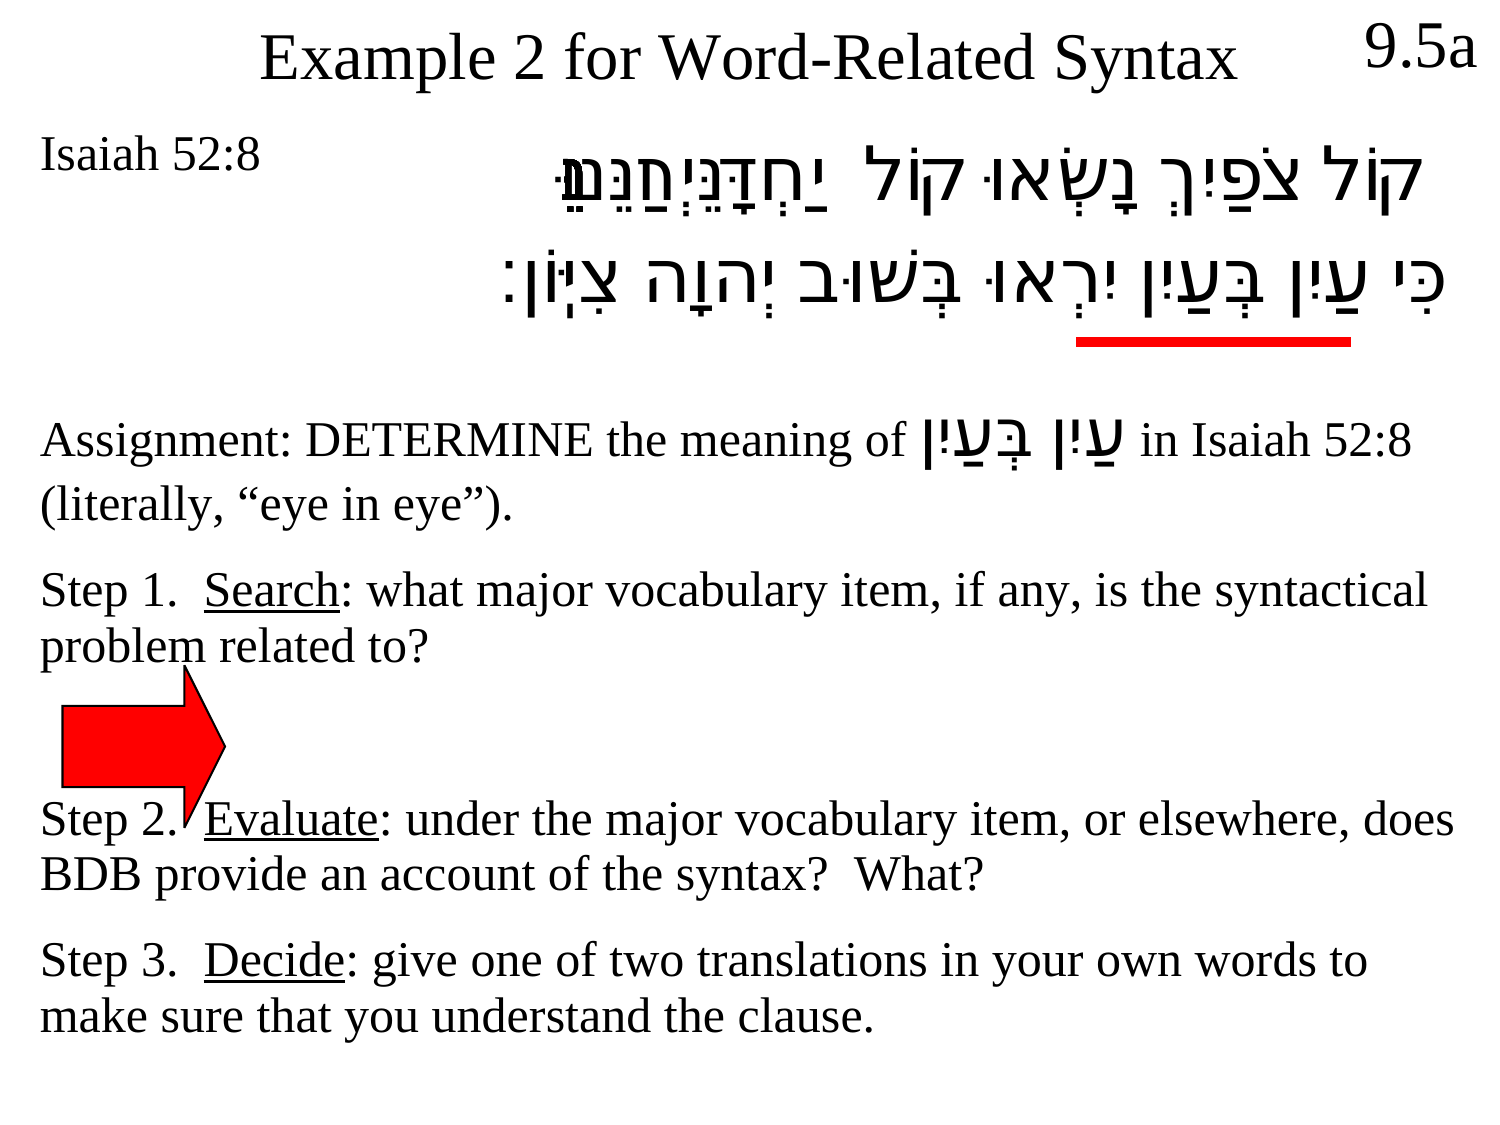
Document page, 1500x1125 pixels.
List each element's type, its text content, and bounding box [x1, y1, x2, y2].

text_box [62, 665, 226, 828]
text_box Example 2 for Word-Related Syntax Isaiah 52:8 Assignment: DETERMINE the meaning of עַיִן בְּעַיִן in Isaiah 52:8 (literally, “eye in eye”). Step 1. Search: what major vocabulary item, if any, is the syntactical problem related to? Step 2. Evaluate: under the major vocabulary item, or elsewhere, does BDB provide an account of the syntax? What? Step 3. Decide: give one of two translations in your own words to make sure that you understand the clause. [24, 12, 1476, 1051]
text_box אֵין־מְנַהֵל לָהּ מִכָּל־בָּנִים יָלָדָה וְאֵין מַחֲזִיק בְּיָדָהּ מִכָּל־בָּנִים גִּדֵּלָה׃ [125, 142, 262, 362]
text_box קוֹל צֹפַיִךְ נָשְׂאוּ קוֹל יַחְדָּו יְרַנֵּ֑נוּ כִּי עַיִן בְּעַיִן יִרְאוּ בְּשׁוּב יְהוָה צִיּֽוֹן׃ [262, 112, 1463, 442]
text_box 9.5a [1350, 0, 1500, 90]
